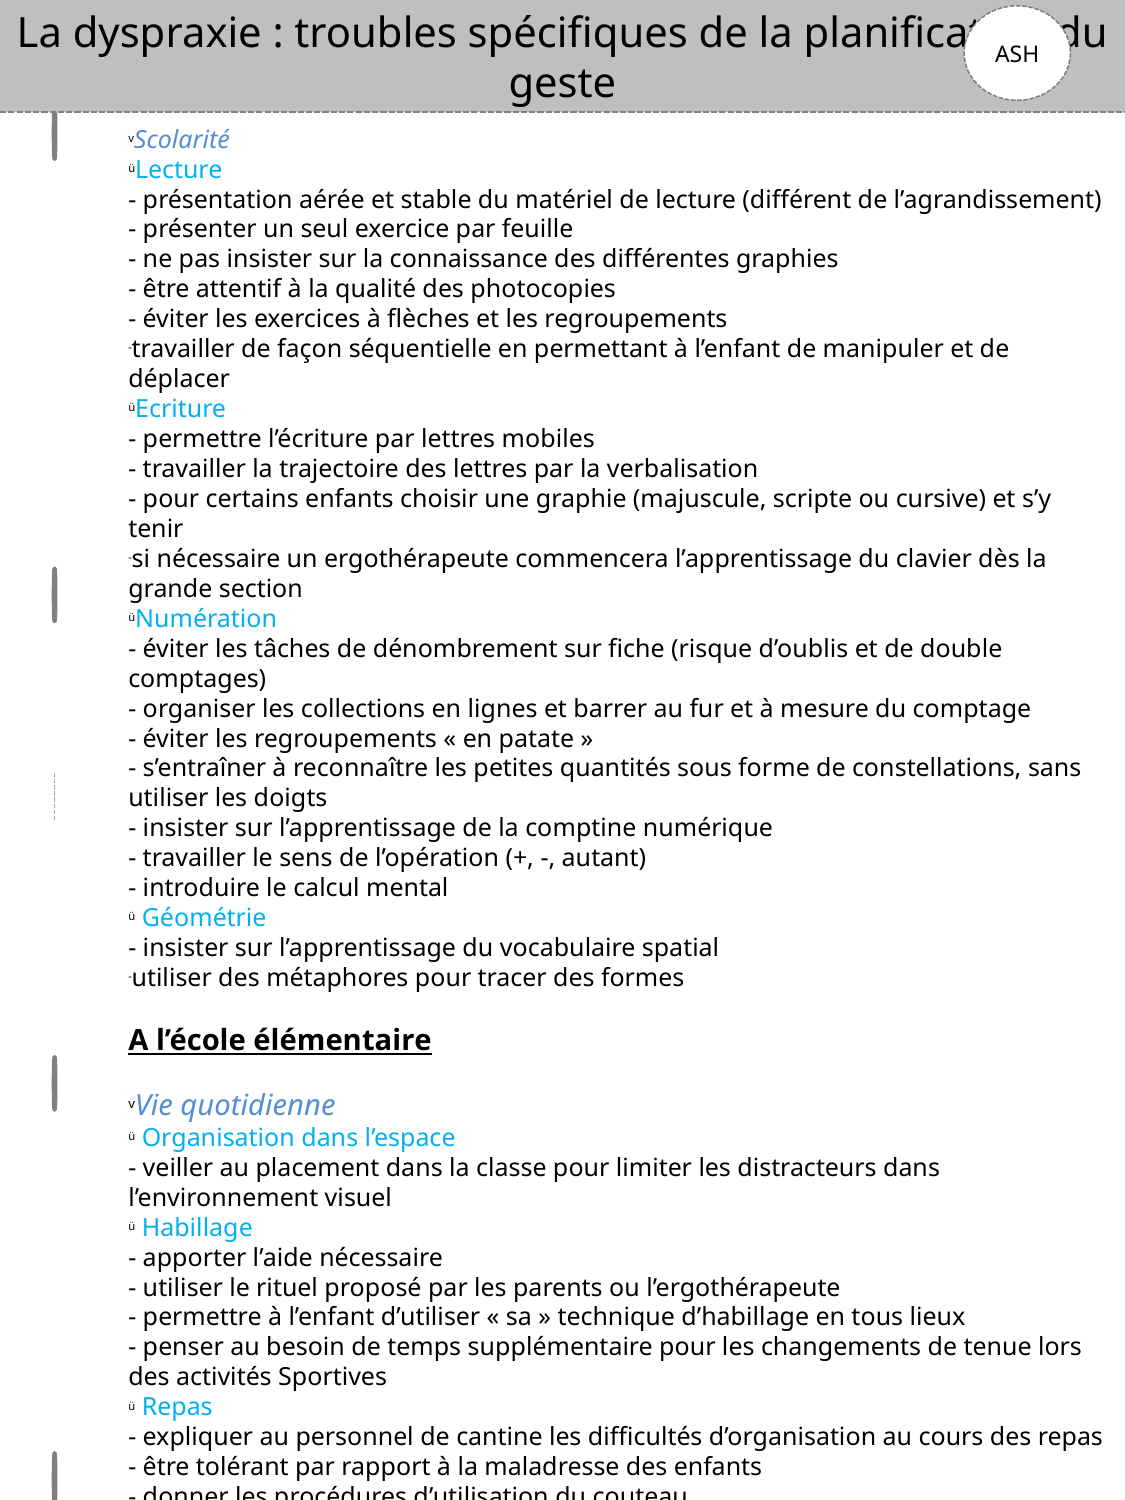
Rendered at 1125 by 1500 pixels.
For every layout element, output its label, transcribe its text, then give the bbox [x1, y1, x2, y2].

text_box Scolarité Lecture - présentation aérée et stable du matériel de lecture (différent de l’agrandissement) - présenter un seul exercice par feuille - ne pas insister sur la connaissance des différentes graphies - être attentif à la qualité des photocopies - éviter les exercices à flèches et les regroupements travailler de façon séquentielle en permettant à l’enfant de manipuler et de déplacer Ecriture - permettre l’écriture par lettres mobiles - travailler la trajectoire des lettres par la verbalisation - pour certains enfants choisir une graphie (majuscule, scripte ou cursive) et s’y tenir si nécessaire un ergothérapeute commencera l’apprentissage du clavier dès la grande section Numération - éviter les tâches de dénombrement sur fiche (risque d’oublis et de double comptages) - organiser les collections en lignes et barrer au fur et à mesure du comptage - éviter les regroupements « en patate » - s’entraîner à reconnaître les petites quantités sous forme de constellations, sans utiliser les doigts - insister sur l’apprentissage de la comptine numérique - travailler le sens de l’opération (+, -, autant) - introduire le calcul mental Géométrie - insister sur l’apprentissage du vocabulaire spatial utiliser des métaphores pour tracer des formes A l’école élémentaire Vie quotidienne Organisation dans l’espace - veiller au placement dans la classe pour limiter les distracteurs dans l’environnement visuel Habillage - apporter l’aide nécessaire - utiliser le rituel proposé par les parents ou l’ergothérapeute - permettre à l’enfant d’utiliser « sa » technique d’habillage en tous lieux - penser au besoin de temps supplémentaire pour les changements de tenue lors des activités Sportives Repas - expliquer au personnel de cantine les difficultés d’organisation au cours des repas - être tolérant par rapport à la maladresse des enfants - donner les procédures d’utilisation du couteau utiliser les aides techniques préconisées par l’ergothérapeute Choix du matériel - privilégier les cahiers grand format (24x32) plutôt que les classeurs en suivant éventuellement les conseils de l’ergothérapeute - prévoir le matériel en double pour en laisser à l’école et éviter les déplacements du matériel [113, 115, 1125, 1500]
text_box La dyspraxie : troubles spécifiques de la planification du geste [0, 0, 1125, 113]
text_box ASH [964, 5, 1071, 101]
